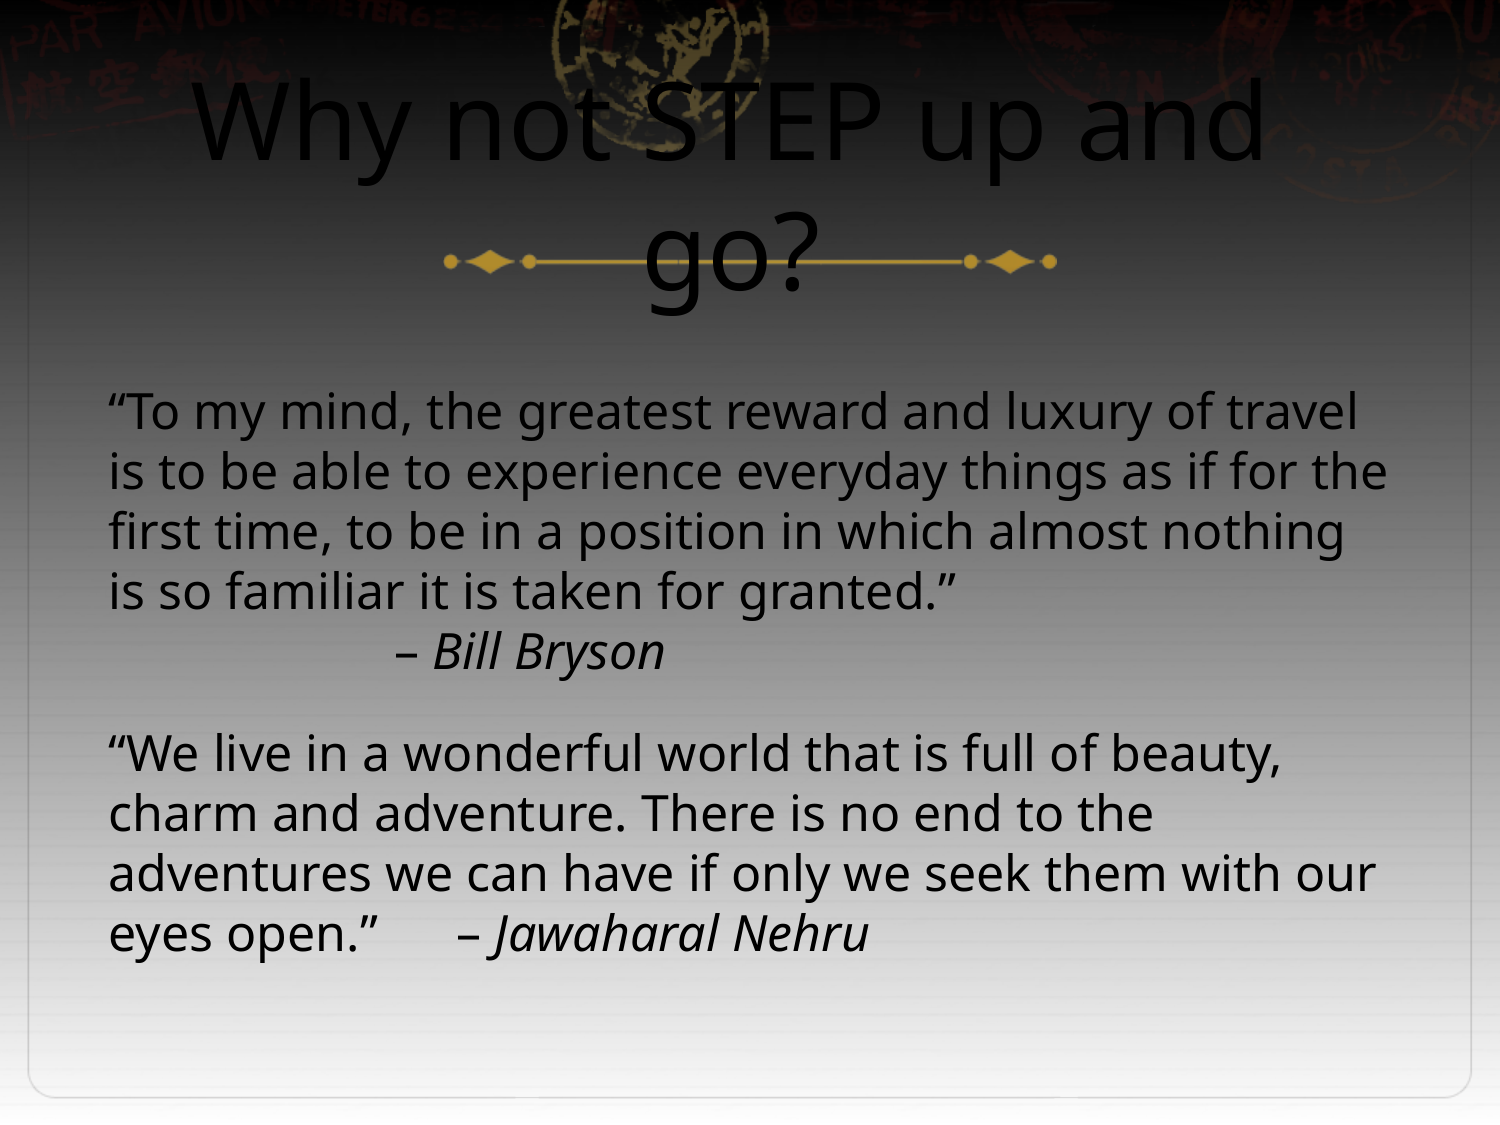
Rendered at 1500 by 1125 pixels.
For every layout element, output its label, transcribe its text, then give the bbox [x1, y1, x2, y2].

picture [0, 0, 1500, 1125]
list “To my mind, the greatest reward and luxury of travel is to be able to experience everyday things as if for the first time, to be in a position in which almost nothing is so familiar it is taken for granted.” – Bill Bryson “We live in a wonderful world that is full of beauty, charm and adventure. There is no end to the adventures we can have if only we seek them with our eyes open.” – Jawaharal Nehru [93, 312, 1407, 1016]
title Why not STEP up and go? [74, 45, 1387, 233]
